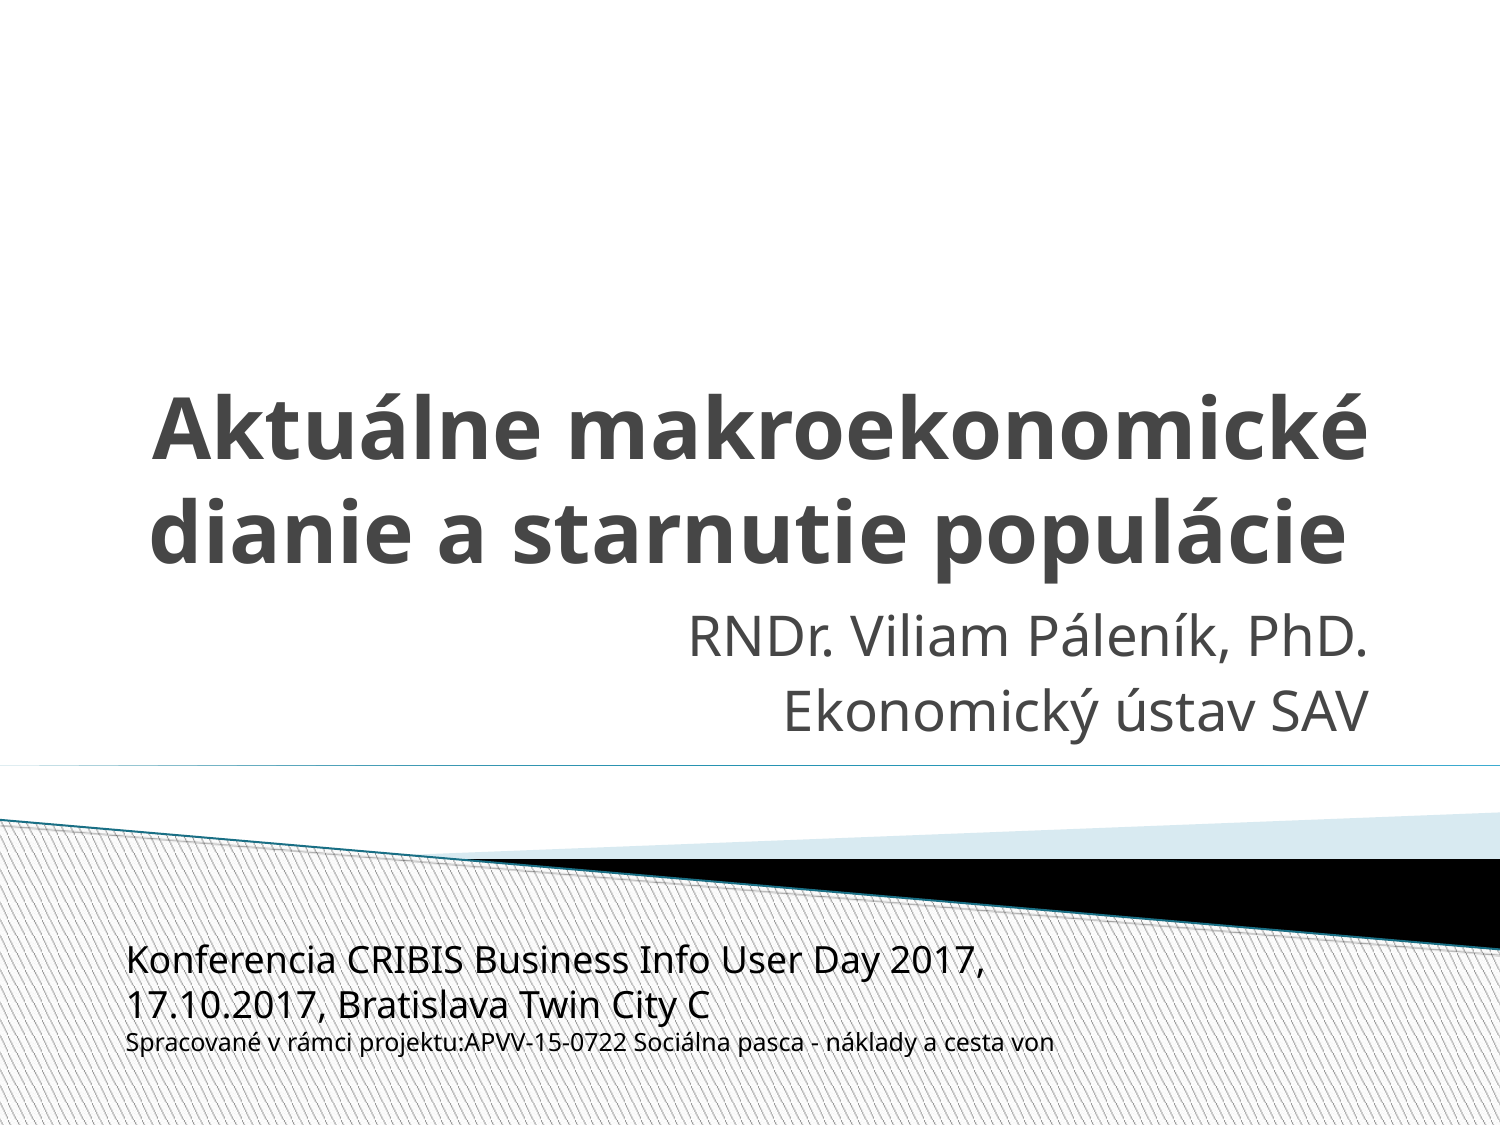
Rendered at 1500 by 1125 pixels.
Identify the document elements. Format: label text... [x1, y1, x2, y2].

text_box Konferencia CRIBIS Business Info User Day 2017, 17.10.2017, Bratislava Twin City C Spracované v rámci projektu:APVV-15-0722 Sociálna pasca - náklady a cesta von [110, 928, 1411, 1064]
picture [0, 821, 1500, 1125]
subtitle RNDr. Viliam Páleník, PhD. Ekonomický ústav SAV [112, 592, 1388, 790]
title Aktuálne makroekonomické dianie a starnutie populácie [112, 287, 1388, 588]
